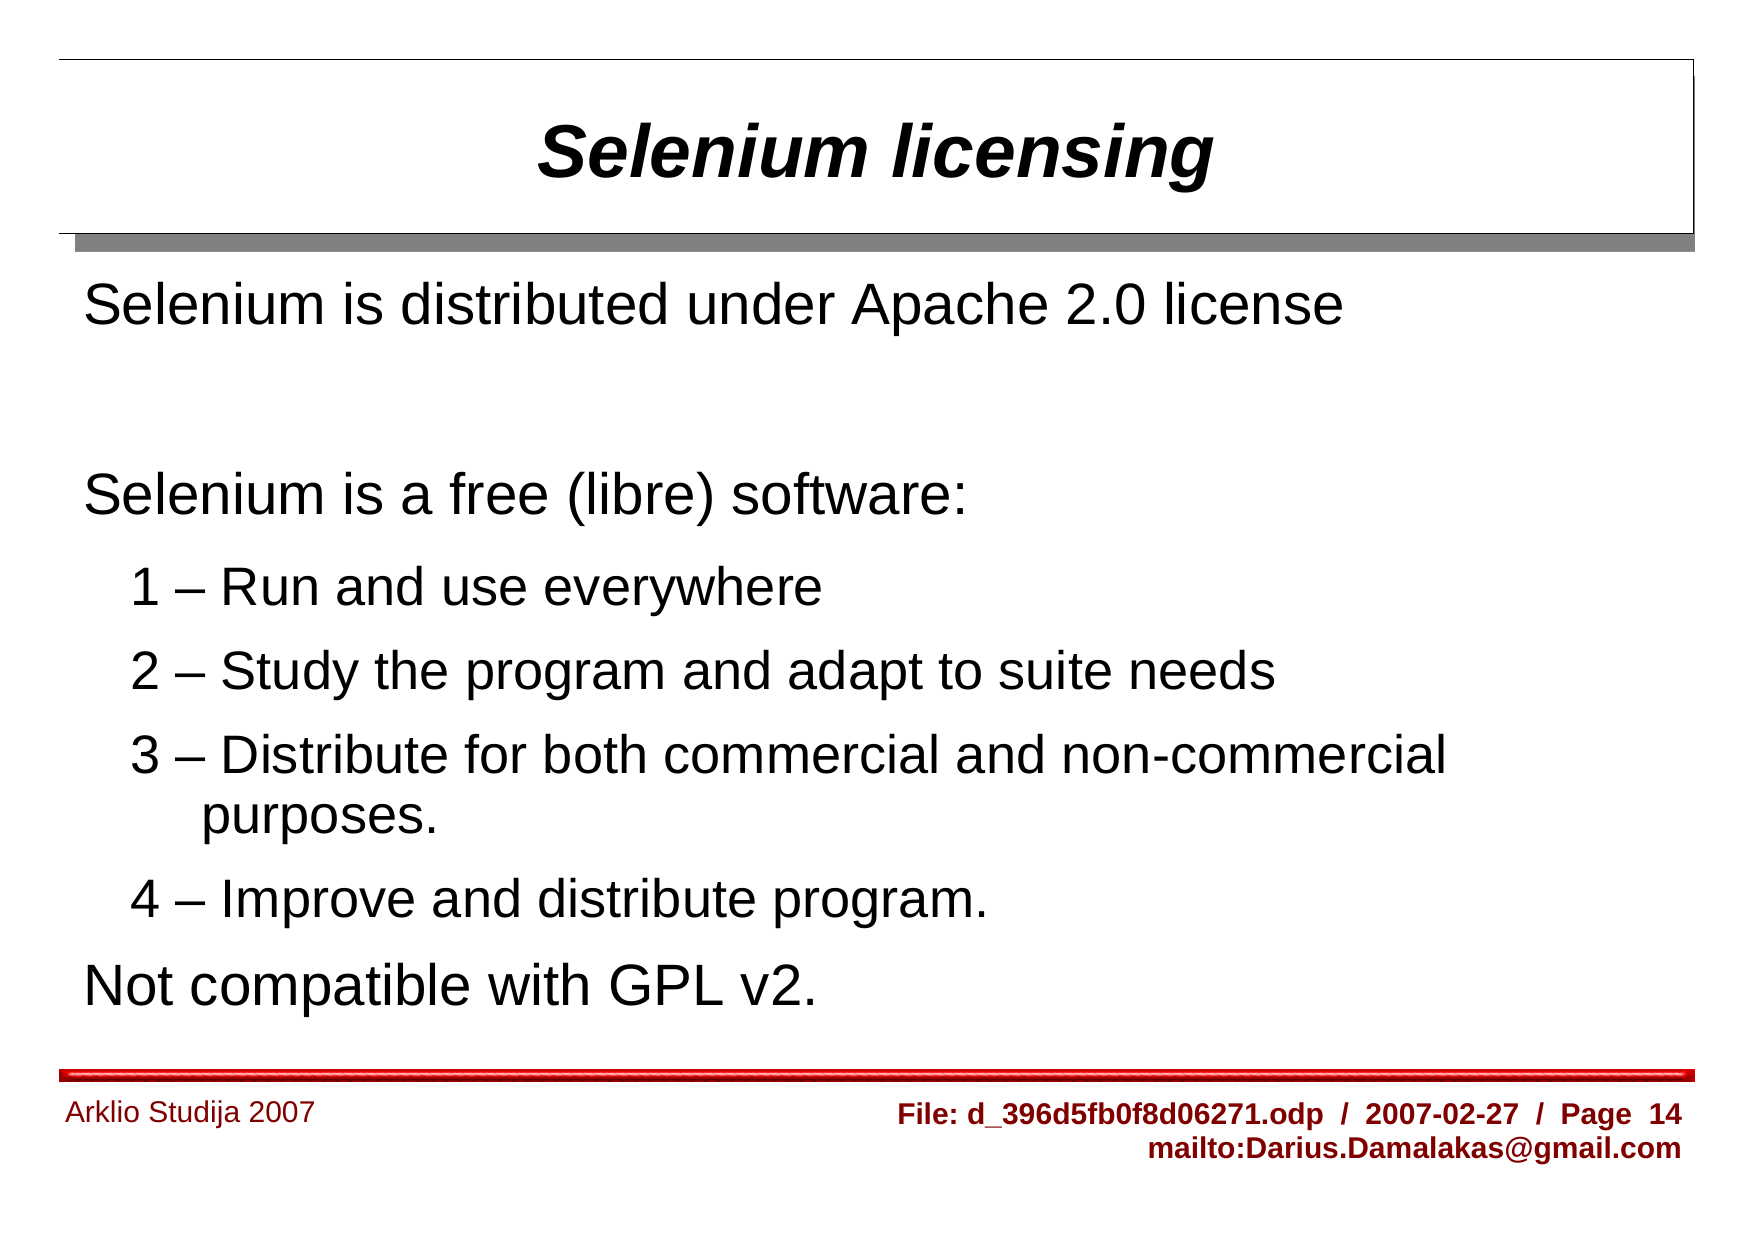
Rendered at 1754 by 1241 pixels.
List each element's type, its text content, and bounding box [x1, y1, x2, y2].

title Selenium licensing [59, 59, 1695, 244]
list Selenium is distributed under Apache 2.0 license Selenium is a free (libre) software: 1 – Run and use everywhere 2 – Study the program and adapt to suite needs 3 – Distribute for both commercial and non-commercial purposes. 4 – Improve and distribute program. Not compatible with GPL v2. [71, 272, 1695, 1055]
picture [59, 1069, 1695, 1082]
